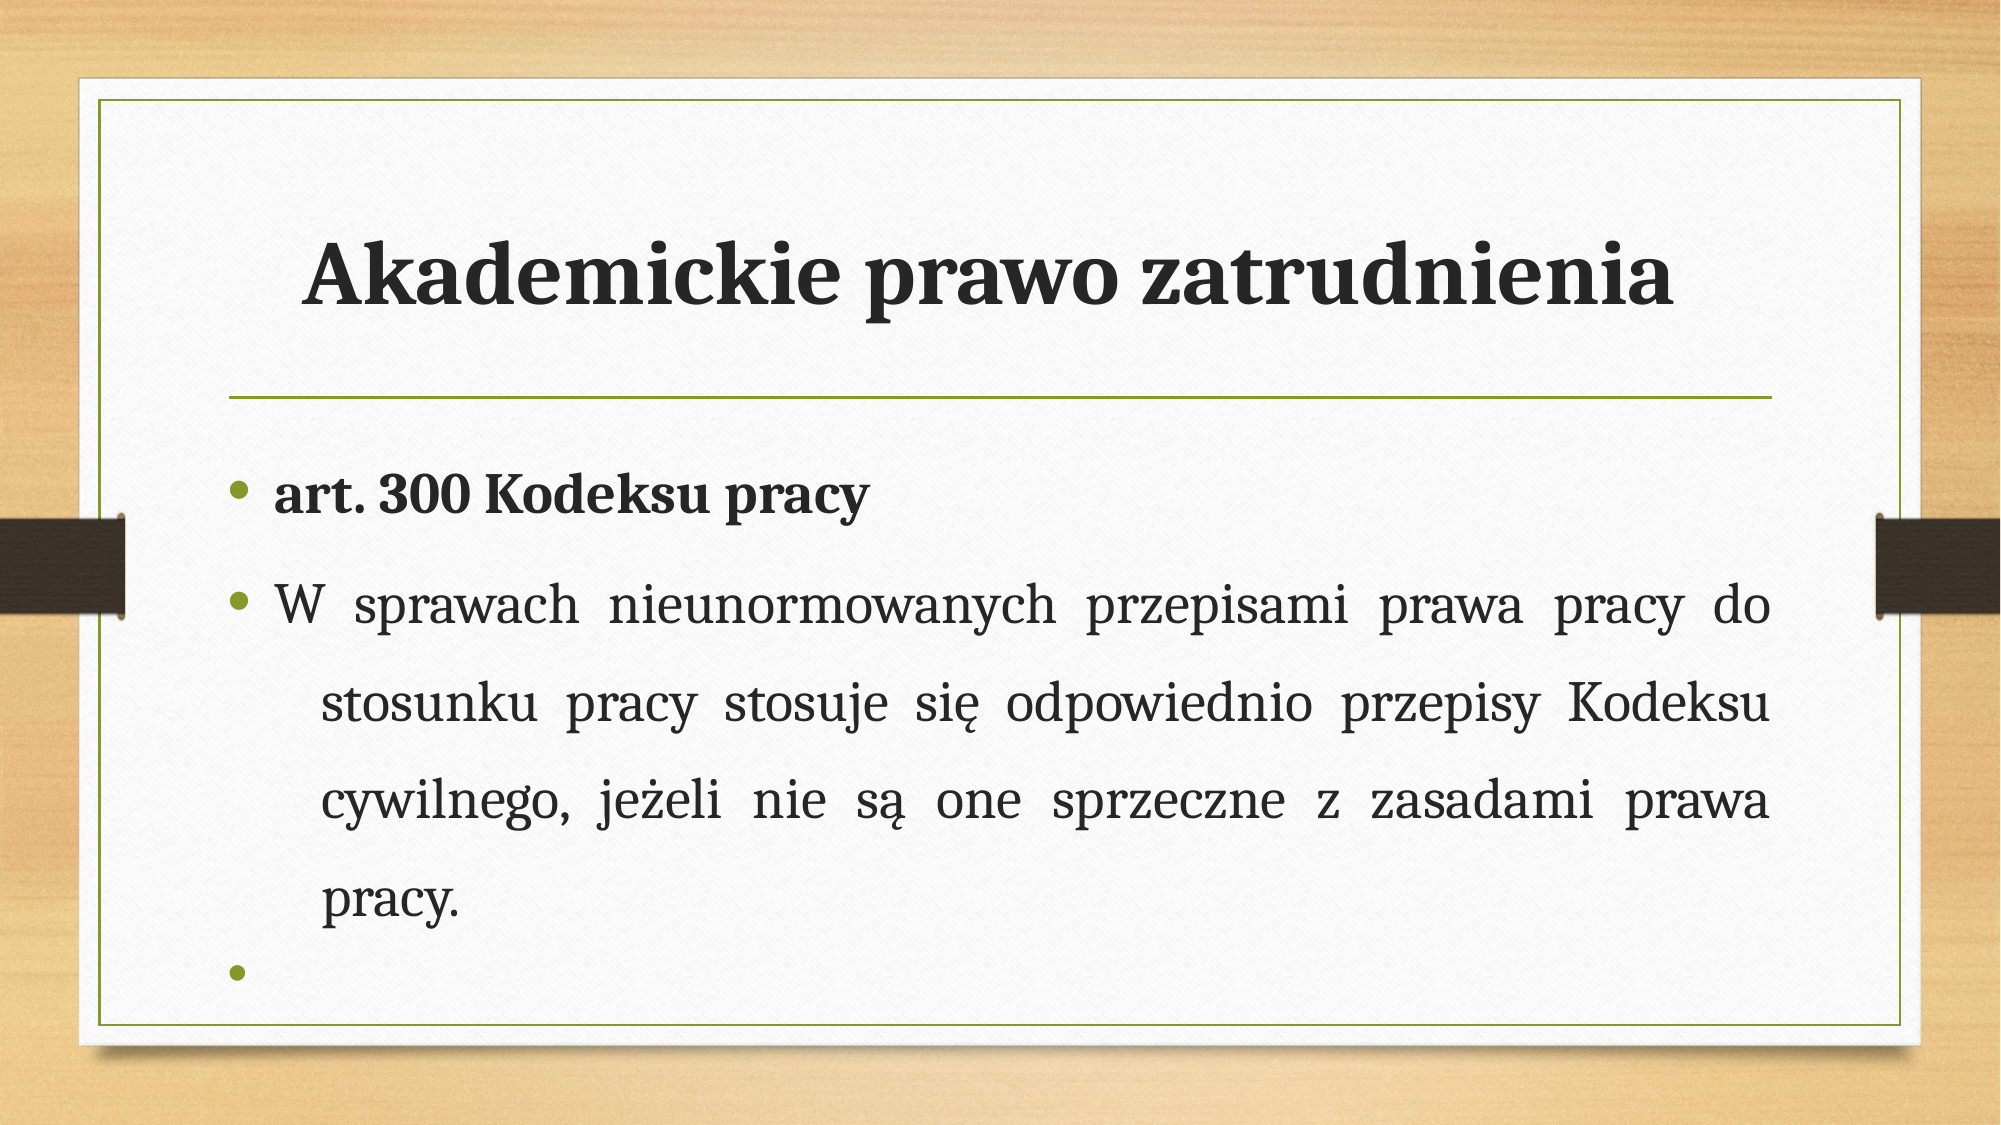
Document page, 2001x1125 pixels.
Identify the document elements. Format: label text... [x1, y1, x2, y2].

list art. 300 Kodeksu pracy W sprawach nieunormowanych przepisami prawa pracy do stosunku pracy stosuje się odpowiednio przepisy Kodeksu cywilnego, jeżeli nie są one sprzeczne z zasadami prawa pracy. [212, 419, 1788, 964]
title Akademickie prawo zatrudnienia [212, 161, 1788, 376]
